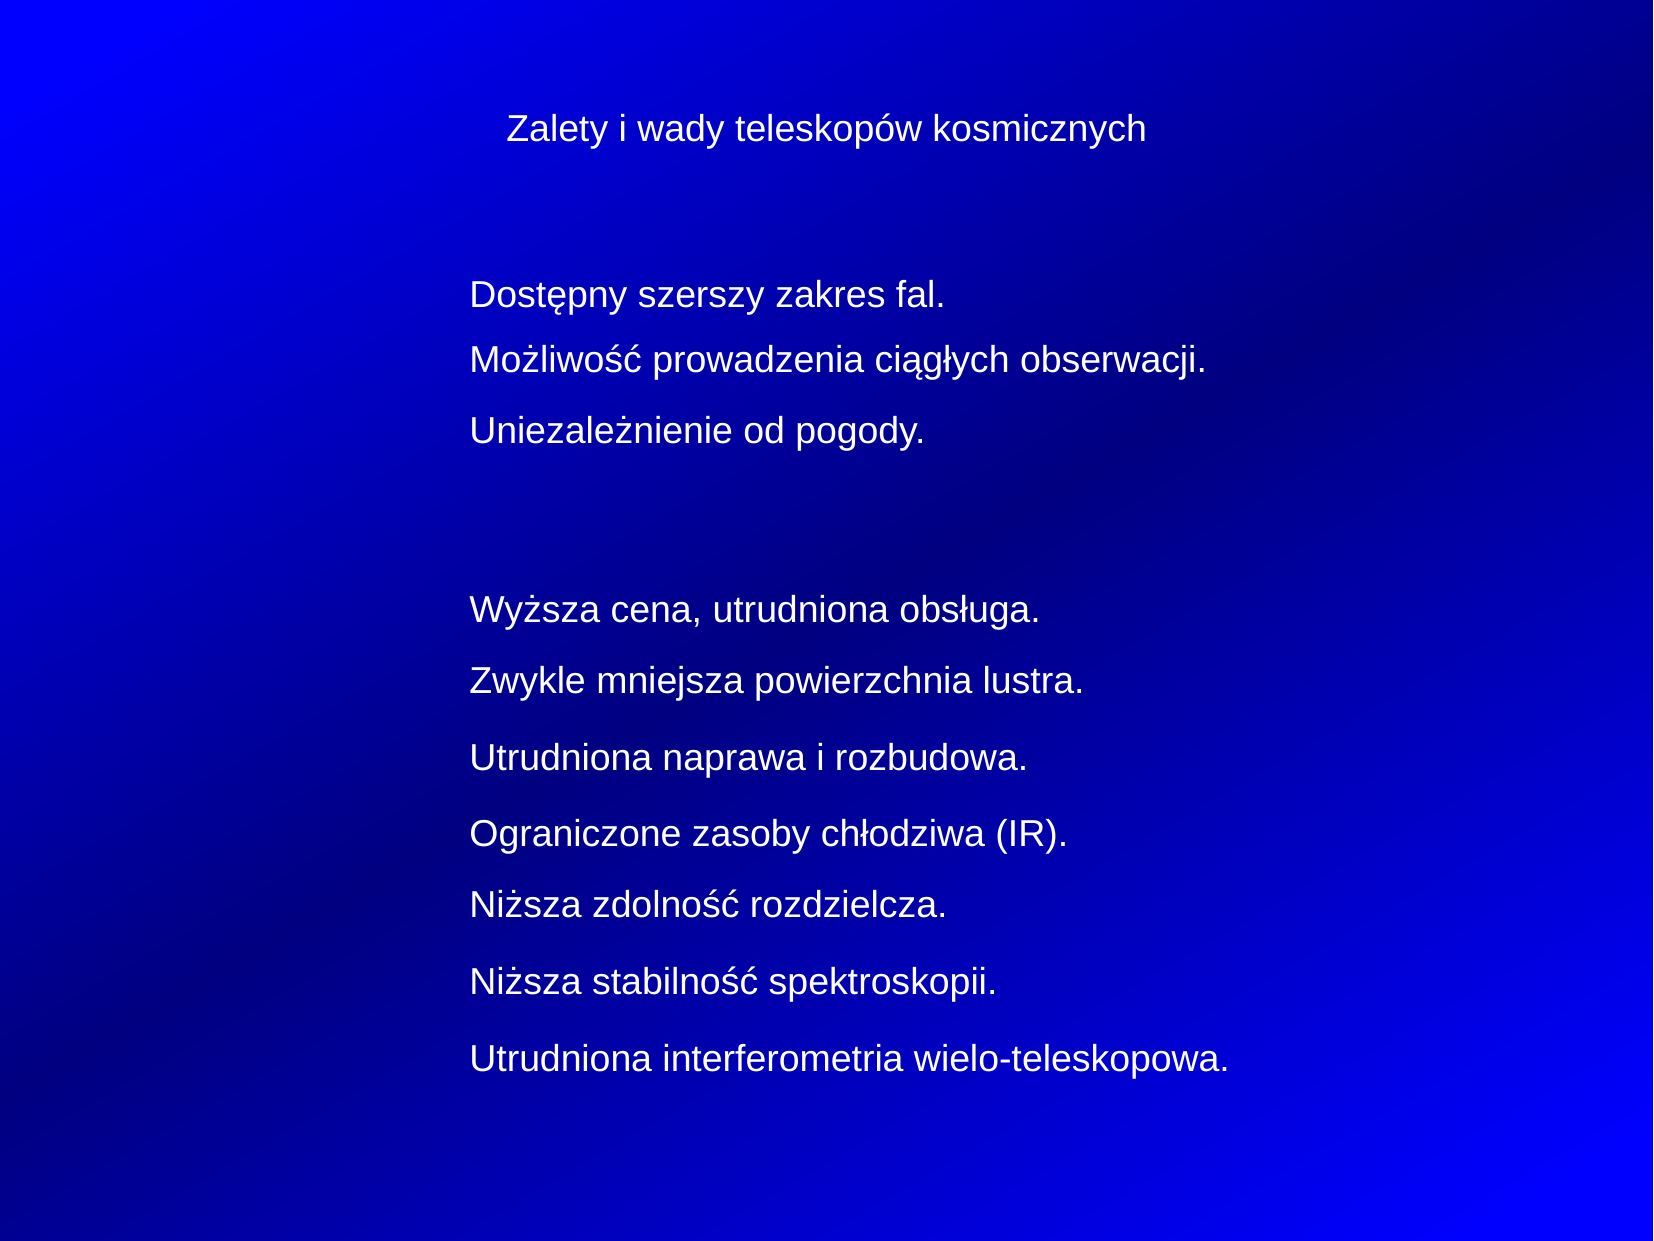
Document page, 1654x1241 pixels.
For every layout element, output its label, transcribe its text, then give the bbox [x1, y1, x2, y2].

text_box Utrudniona naprawa i rozbudowa. [454, 728, 1044, 786]
text_box Dostępny szerszy zakres fal. [454, 265, 961, 323]
text_box Uniezależnienie od pogody. [454, 401, 941, 459]
text_box Niższa stabilność spektroskopii. [454, 953, 1013, 1011]
text_box Zwykle mniejsza powierzchnia lustra. [454, 652, 1100, 709]
text_box Możliwość prowadzenia ciągłych obserwacji. [454, 330, 1222, 388]
text_box Ograniczone zasoby chłodziwa (IR). [454, 805, 1084, 863]
text_box Utrudniona interferometria wielo-teleskopowa. [454, 1030, 1246, 1087]
text_box Niższa zdolność rozdzielcza. [454, 876, 963, 934]
text_box Wyższa cena, utrudniona obsługa. [454, 580, 1056, 638]
text_box Zalety i wady teleskopów kosmicznych [491, 100, 1162, 158]
